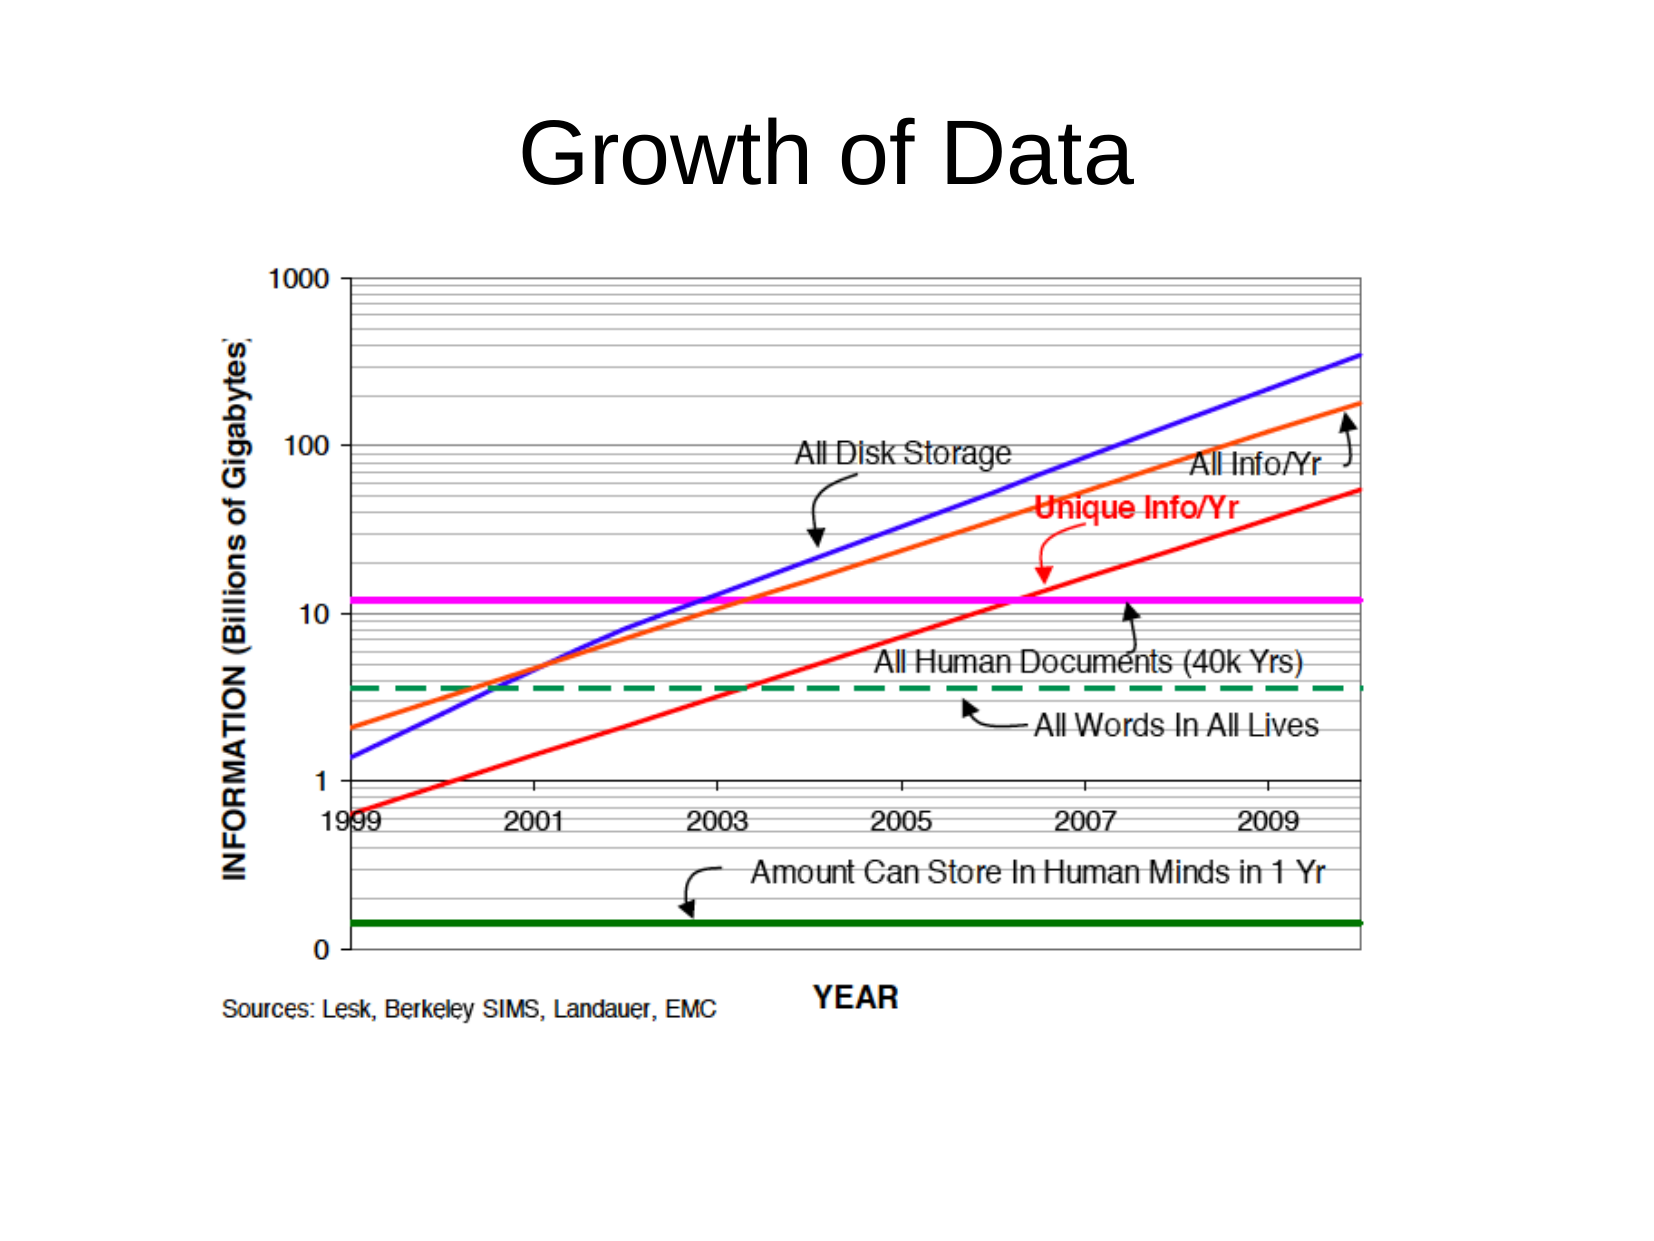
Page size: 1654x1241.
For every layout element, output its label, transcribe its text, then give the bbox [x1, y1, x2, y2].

title Growth of Data [82, 49, 1571, 257]
picture [171, 256, 1420, 1056]
